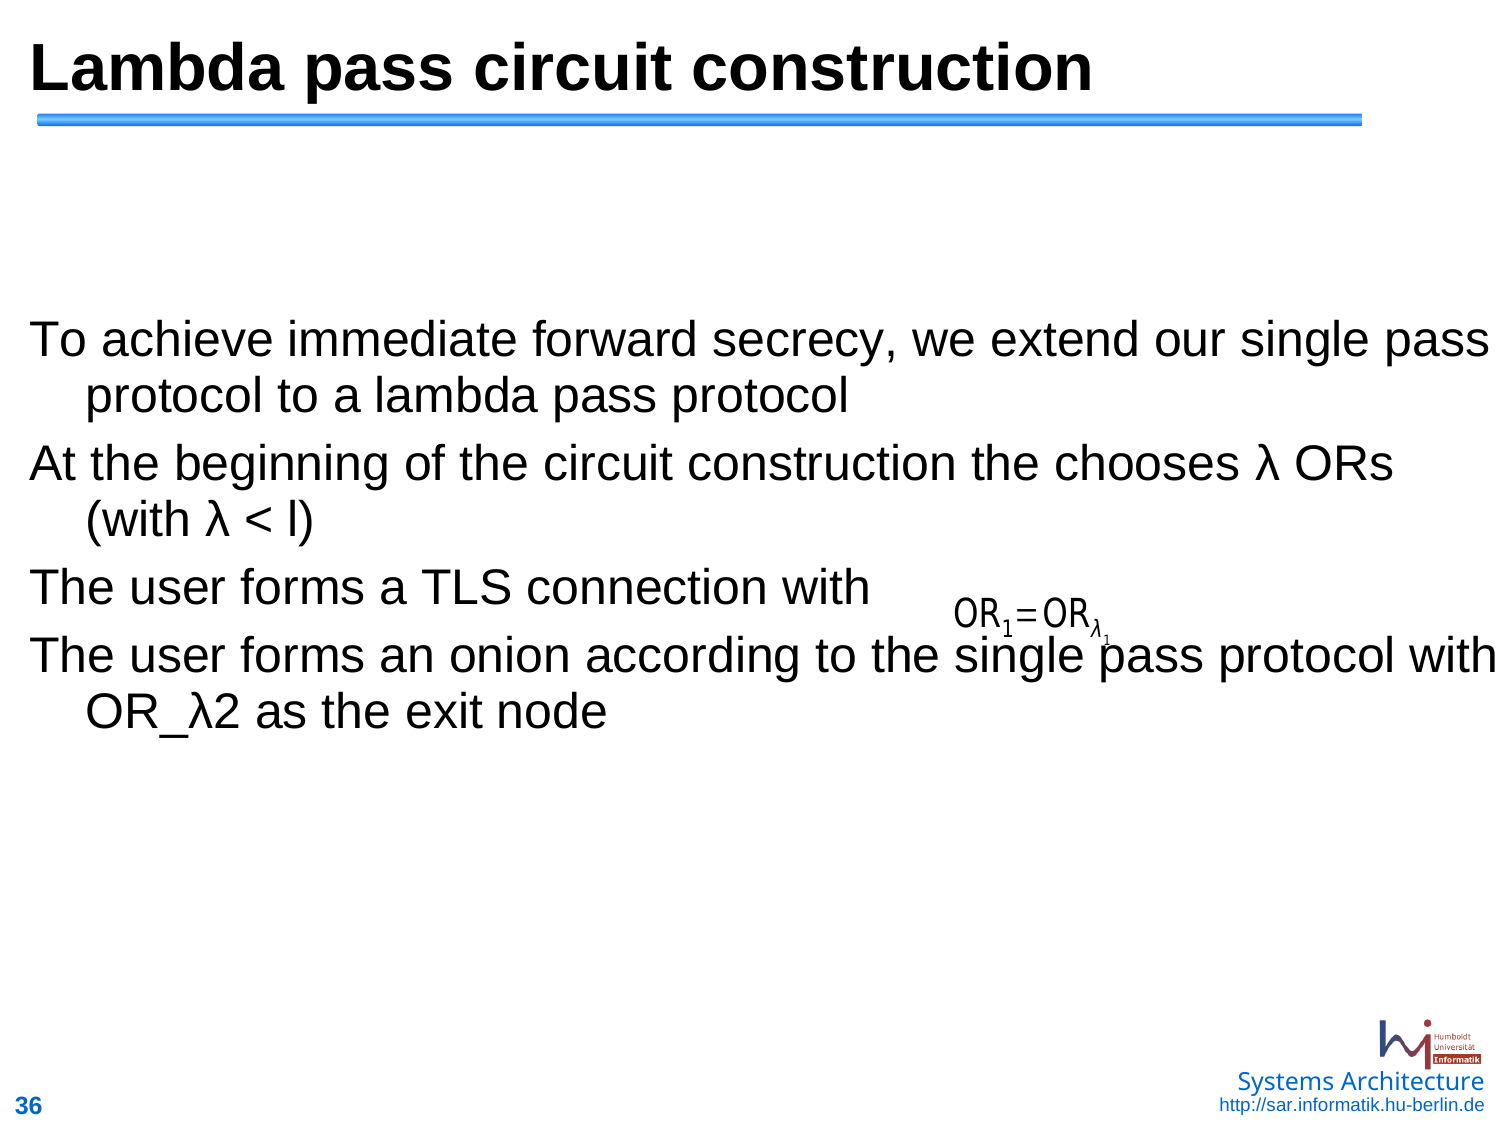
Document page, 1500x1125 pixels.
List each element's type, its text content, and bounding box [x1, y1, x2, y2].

list To achieve immediate forward secrecy, we extend our single pass protocol to a lambda pass protocol At the beginning of the circuit construction the chooses λ ORs (with λ < l) The user forms a TLS connection with The user forms an onion according to the single pass protocol with OR_λ2 as the exit node [29, 311, 1500, 814]
chart [944, 590, 1118, 648]
picture [1376, 1016, 1483, 1071]
title Lambda pass circuit construction [29, 26, 1500, 108]
